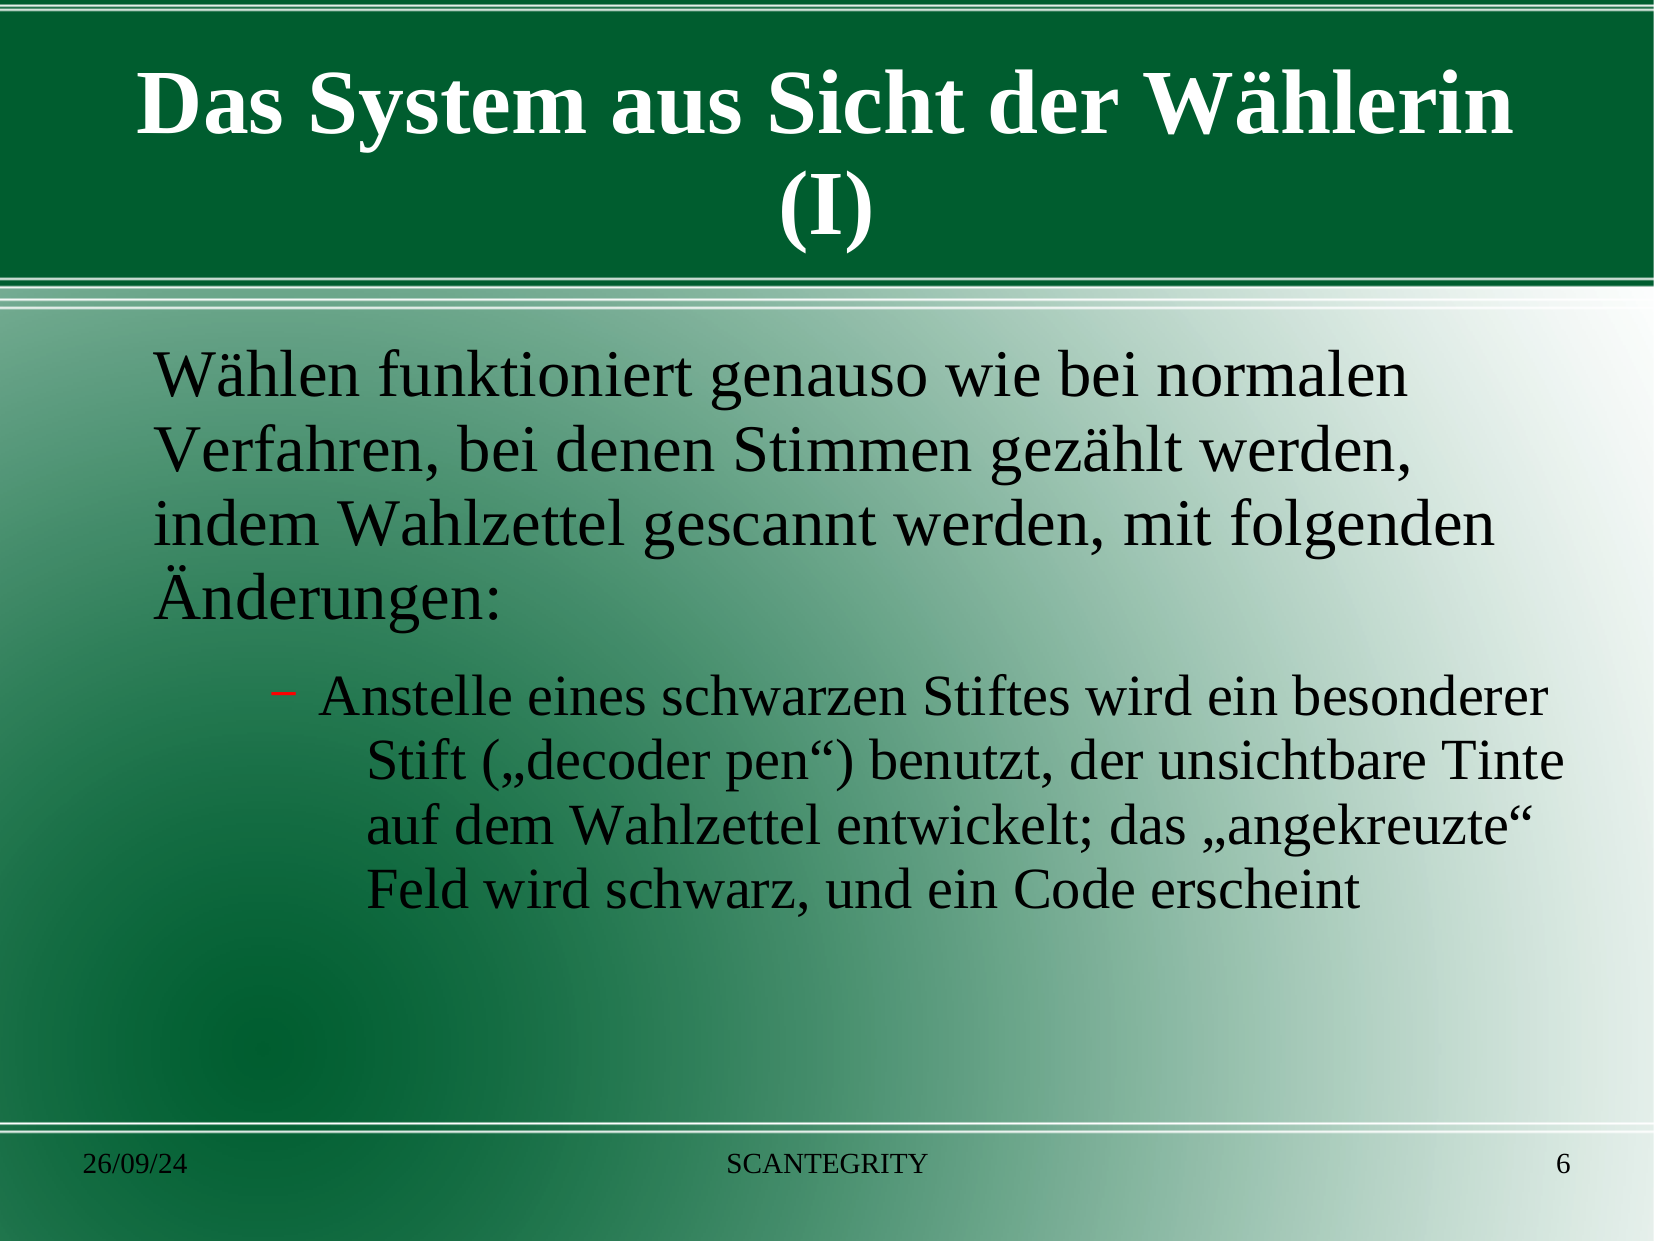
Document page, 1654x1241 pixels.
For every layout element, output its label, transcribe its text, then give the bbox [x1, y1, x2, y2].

title Das System aus Sicht der Wählerin (I) [82, 51, 1571, 255]
list Wählen funktioniert genauso wie bei normalen Verfahren, bei denen Stimmen gezählt werden, indem Wahlzettel gescannt werden, mit folgenden Änderungen: Anstelle eines schwarzen Stiftes wird ein besonderer Stift („decoder pen“) benutzt, der unsichtbare Tinte auf dem Wahlzettel entwickelt; das „angekreuzte“ Feld wird schwarz, und ein Code erscheint [82, 337, 1571, 1037]
picture [0, 0, 1654, 1241]
